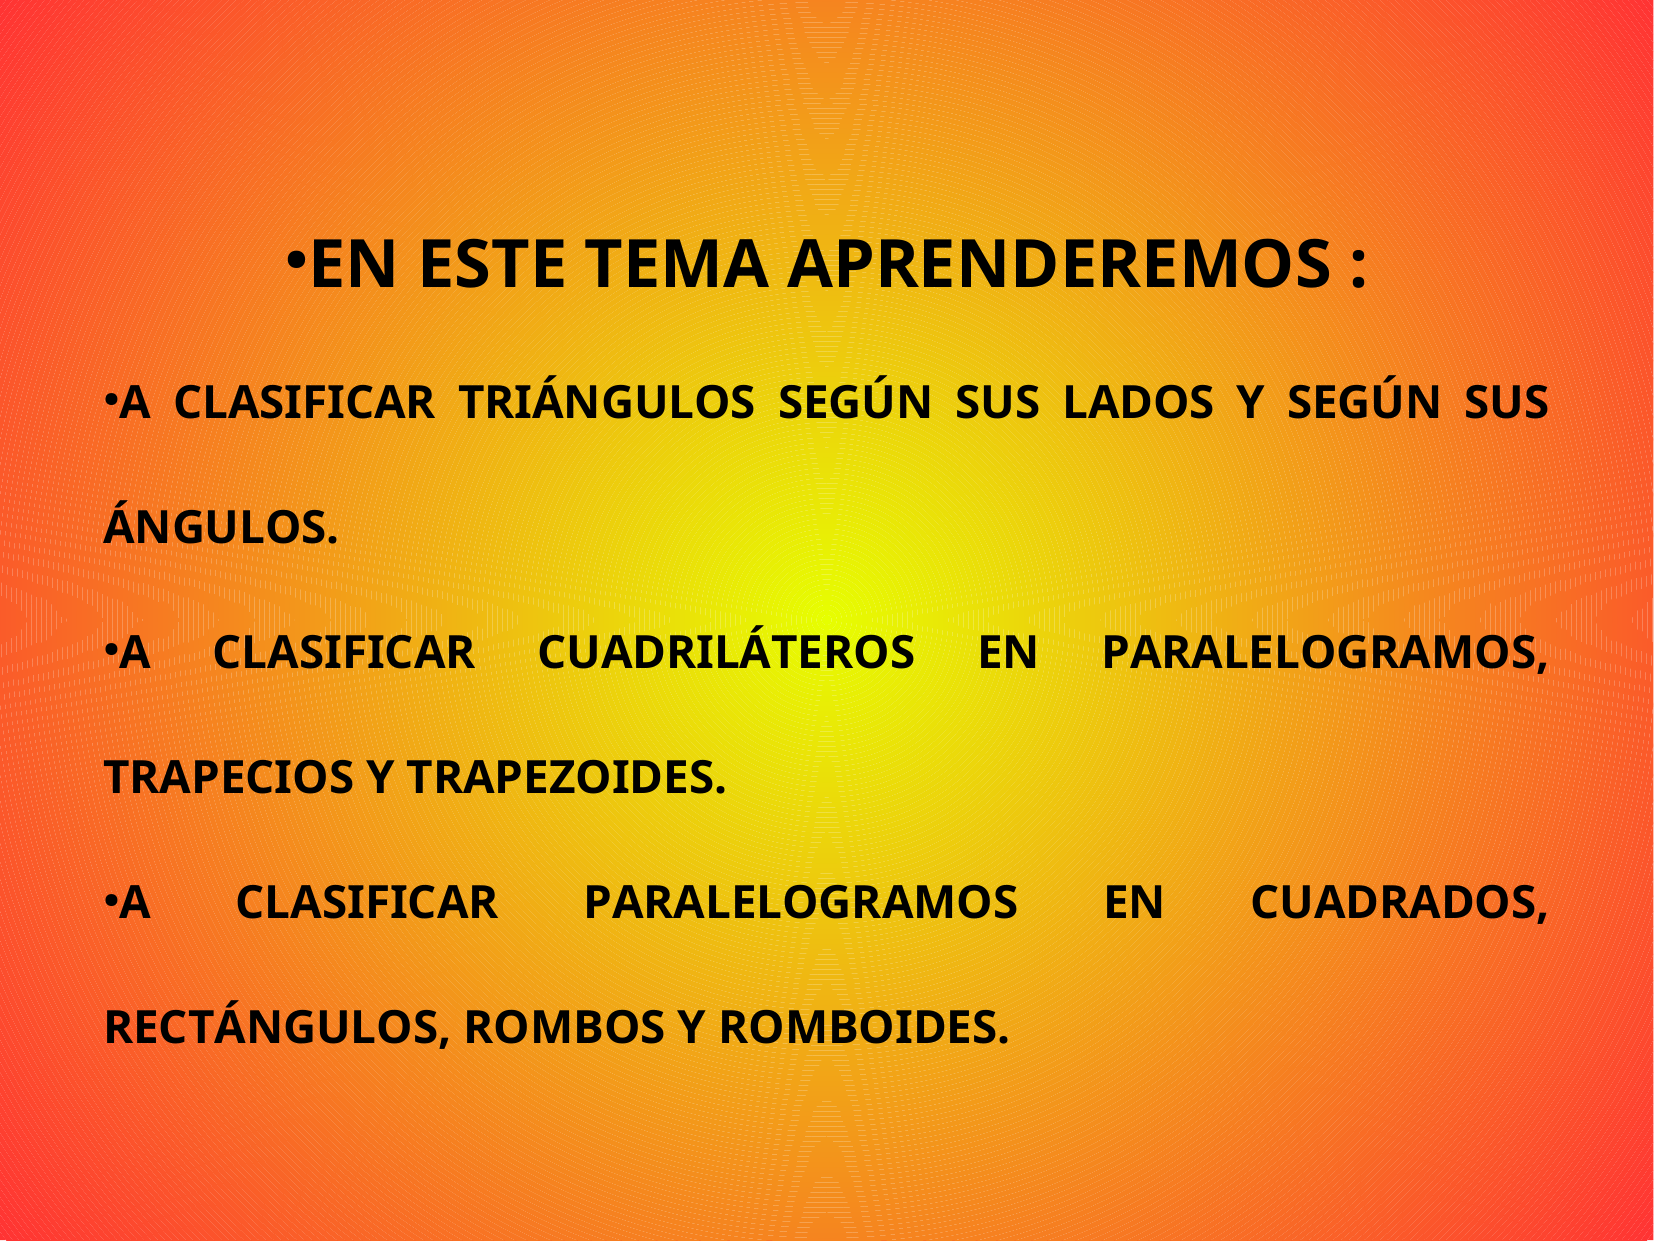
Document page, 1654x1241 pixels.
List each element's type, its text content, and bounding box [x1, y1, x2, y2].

text_box EN ESTE TEMA APRENDEREMOS : A CLASIFICAR TRIÁNGULOS SEGÚN SUS LADOS Y SEGÚN SUS ÁNGULOS. A CLASIFICAR CUADRILÁTEROS EN PARALELOGRAMOS, TRAPECIOS Y TRAPEZOIDES. A CLASIFICAR PARALELOGRAMOS EN CUADRADOS, RECTÁNGULOS, ROMBOS Y ROMBOIDES. [88, 118, 1565, 1002]
